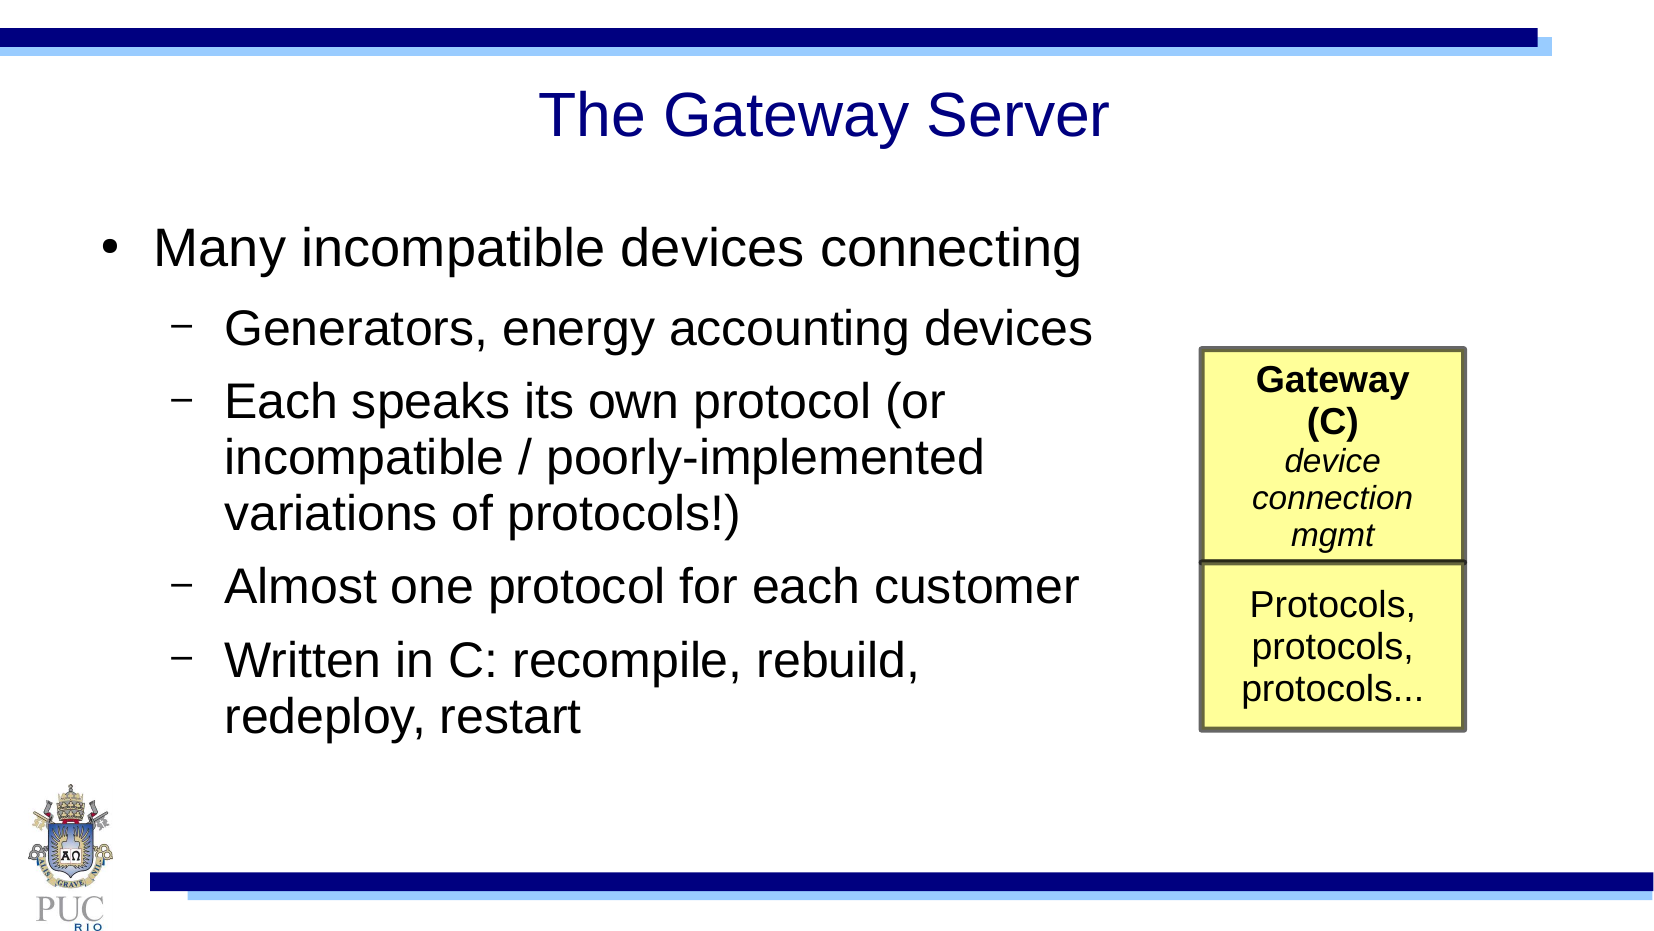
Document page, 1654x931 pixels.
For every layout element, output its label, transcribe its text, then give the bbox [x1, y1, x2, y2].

title The Gateway Server [37, 37, 1613, 193]
text_box Gateway (C) device connection mgmt [1201, 349, 1465, 562]
list Many incompatible devices connecting Generators, energy accounting devices Each speaks its own protocol (or incompatible / poorly-implemented variations of protocols!) Almost one protocol for each customer Written in C: recompile, rebuild, redeploy, restart [82, 217, 1126, 794]
text_box Protocols, protocols, protocols... [1201, 562, 1465, 730]
picture [28, 784, 113, 931]
